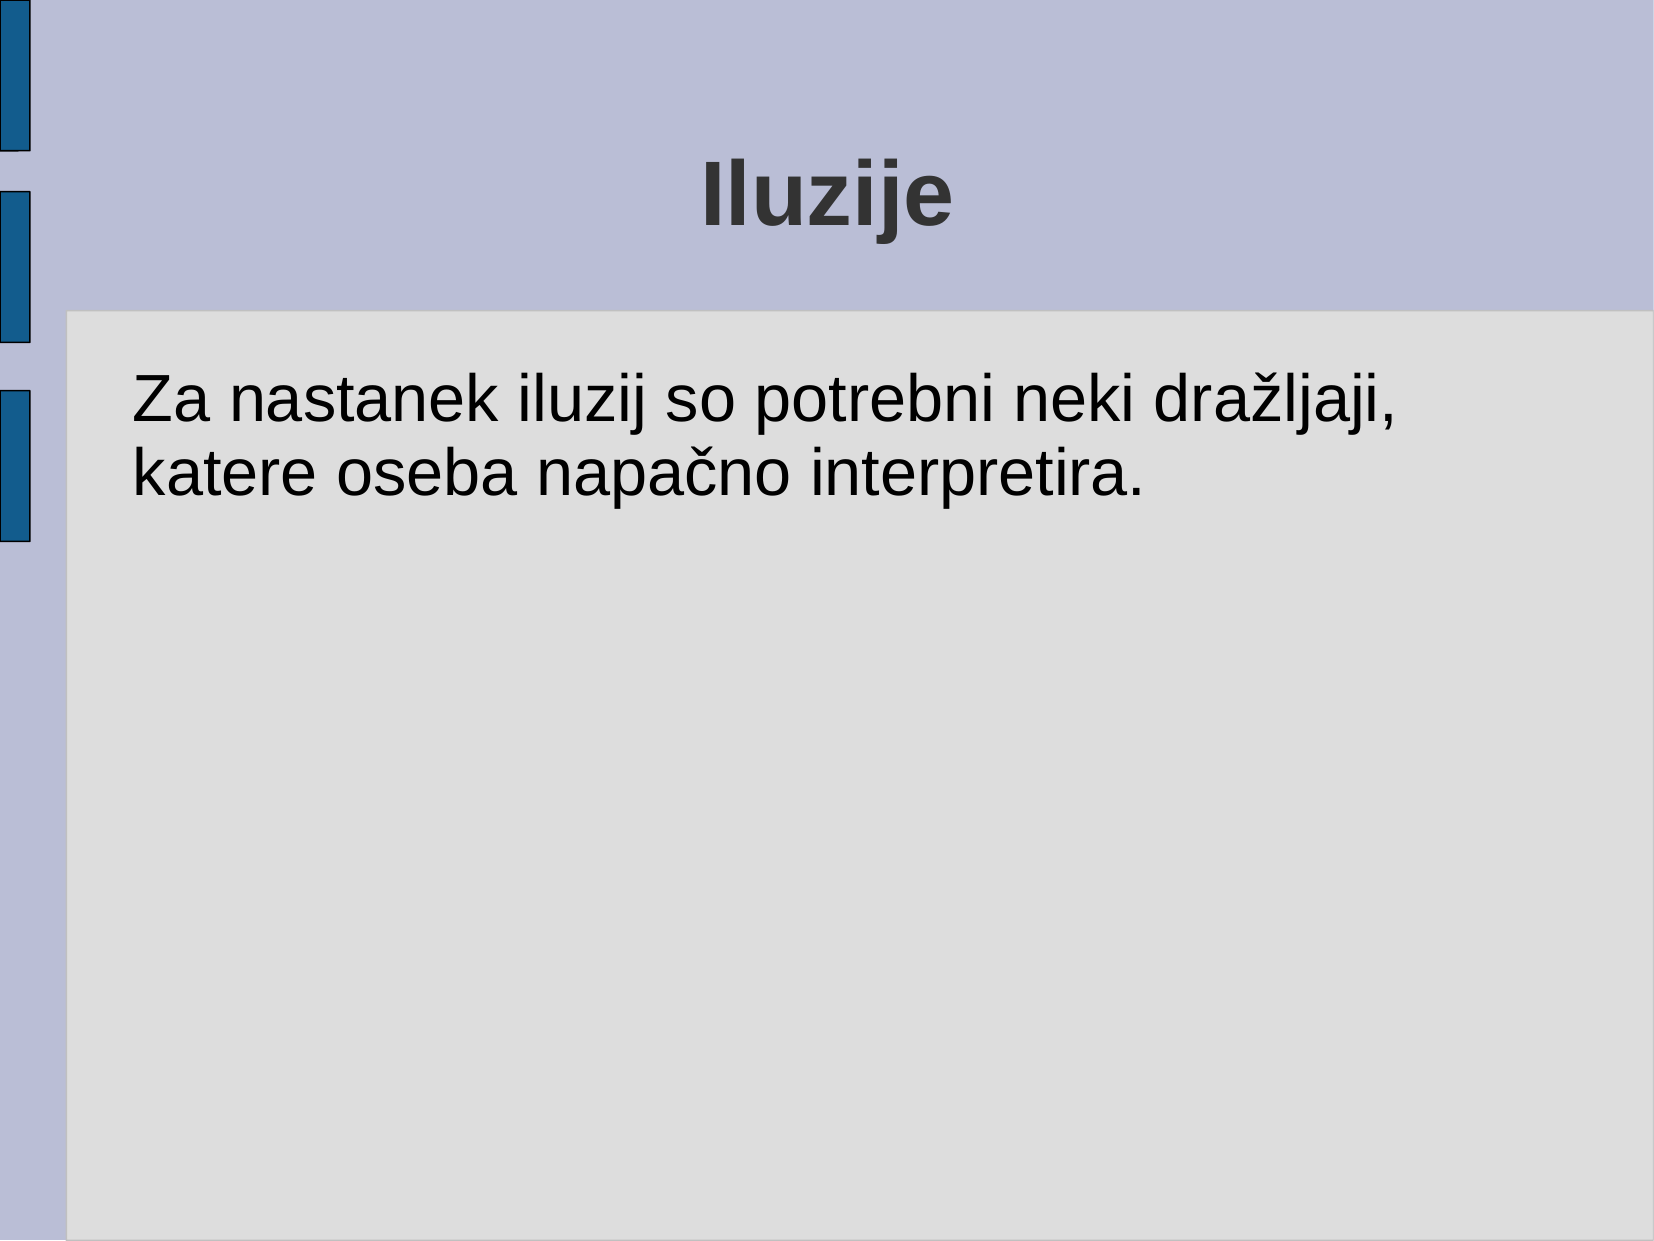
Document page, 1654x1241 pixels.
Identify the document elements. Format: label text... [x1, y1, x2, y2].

text_box Za nastanek iluzij so potrebni neki dražljaji, katere oseba napačno interpretira. [118, 354, 1565, 519]
title Iluzije [121, 91, 1534, 299]
